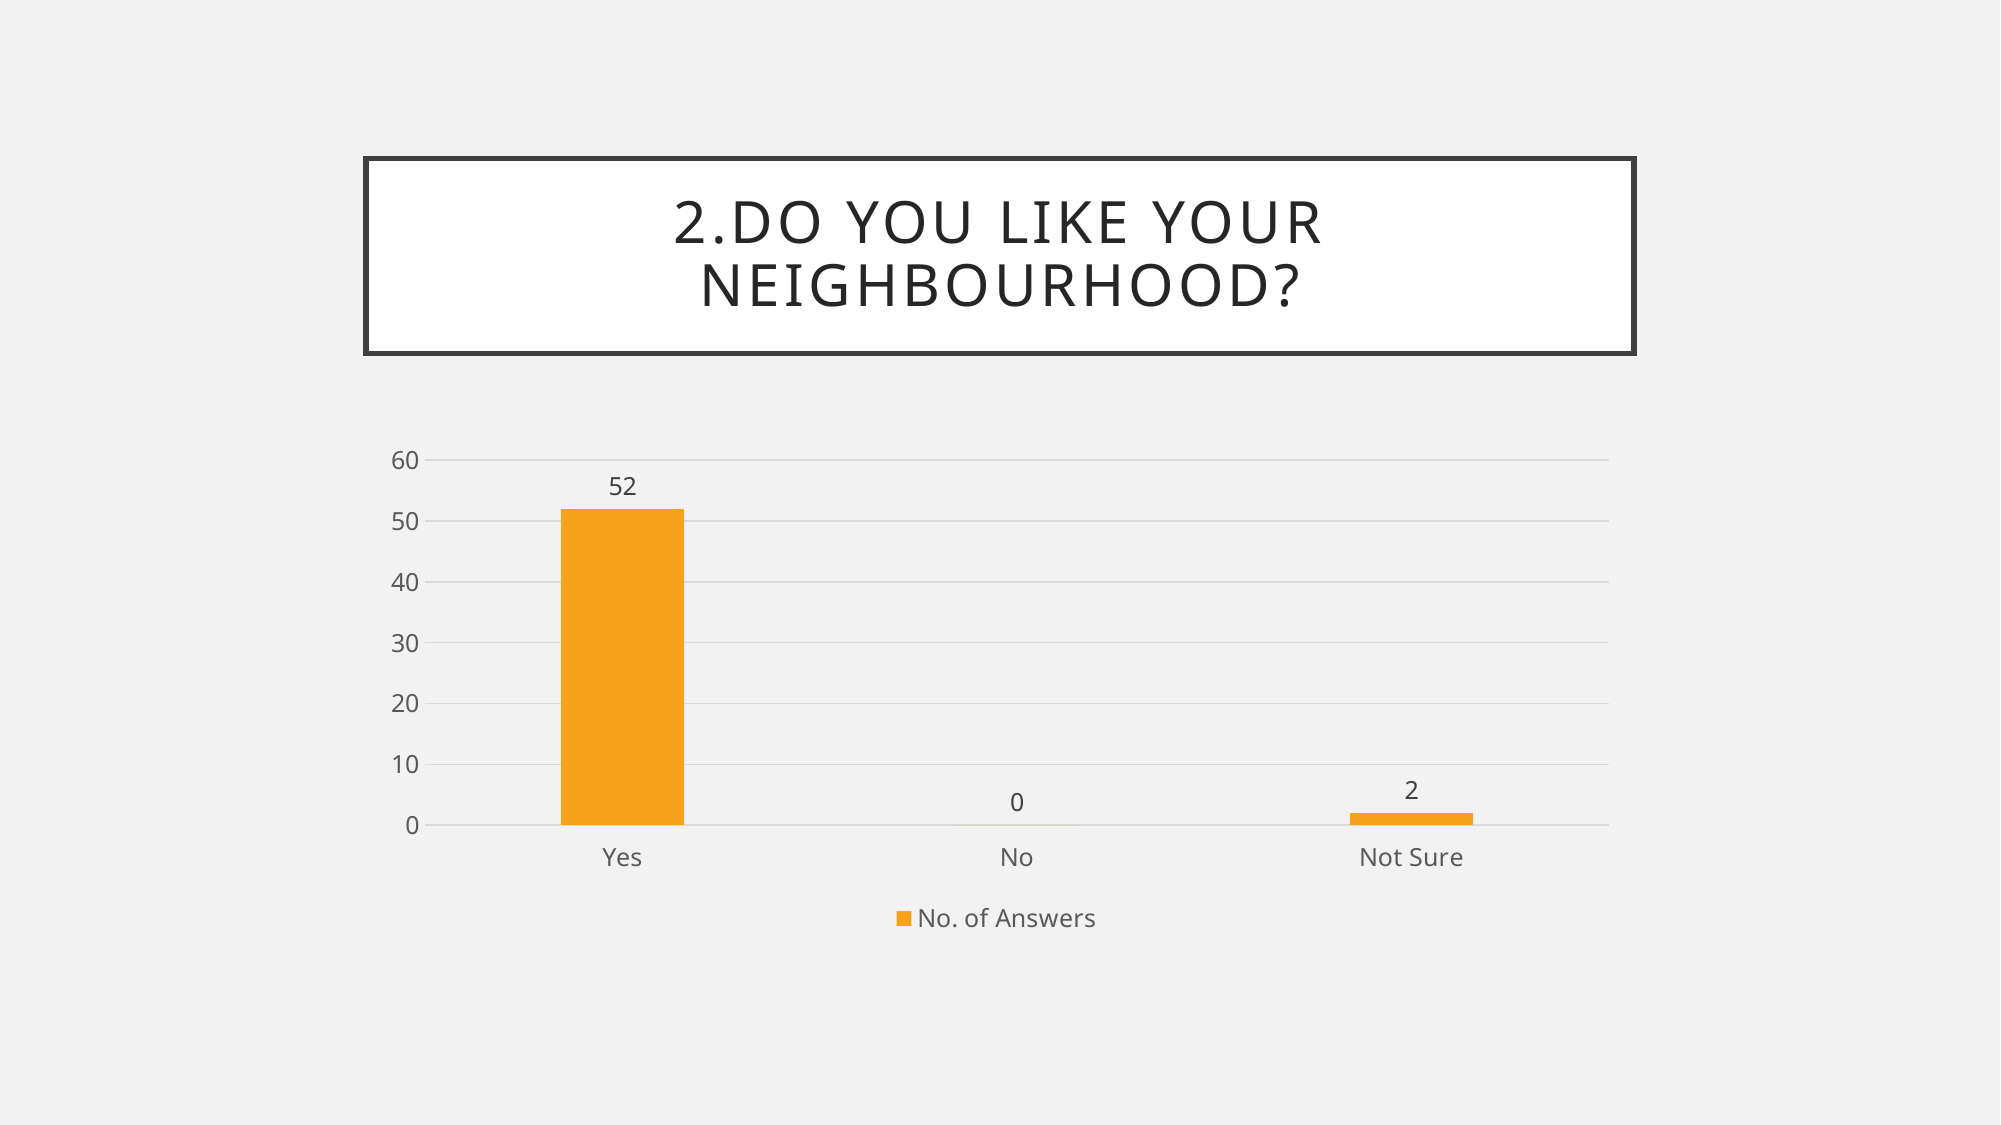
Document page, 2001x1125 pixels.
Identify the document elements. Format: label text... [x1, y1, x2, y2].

title 2.Do you like your NEIGHBOURHOOD? [366, 158, 1634, 354]
chart [365, 432, 1635, 942]
